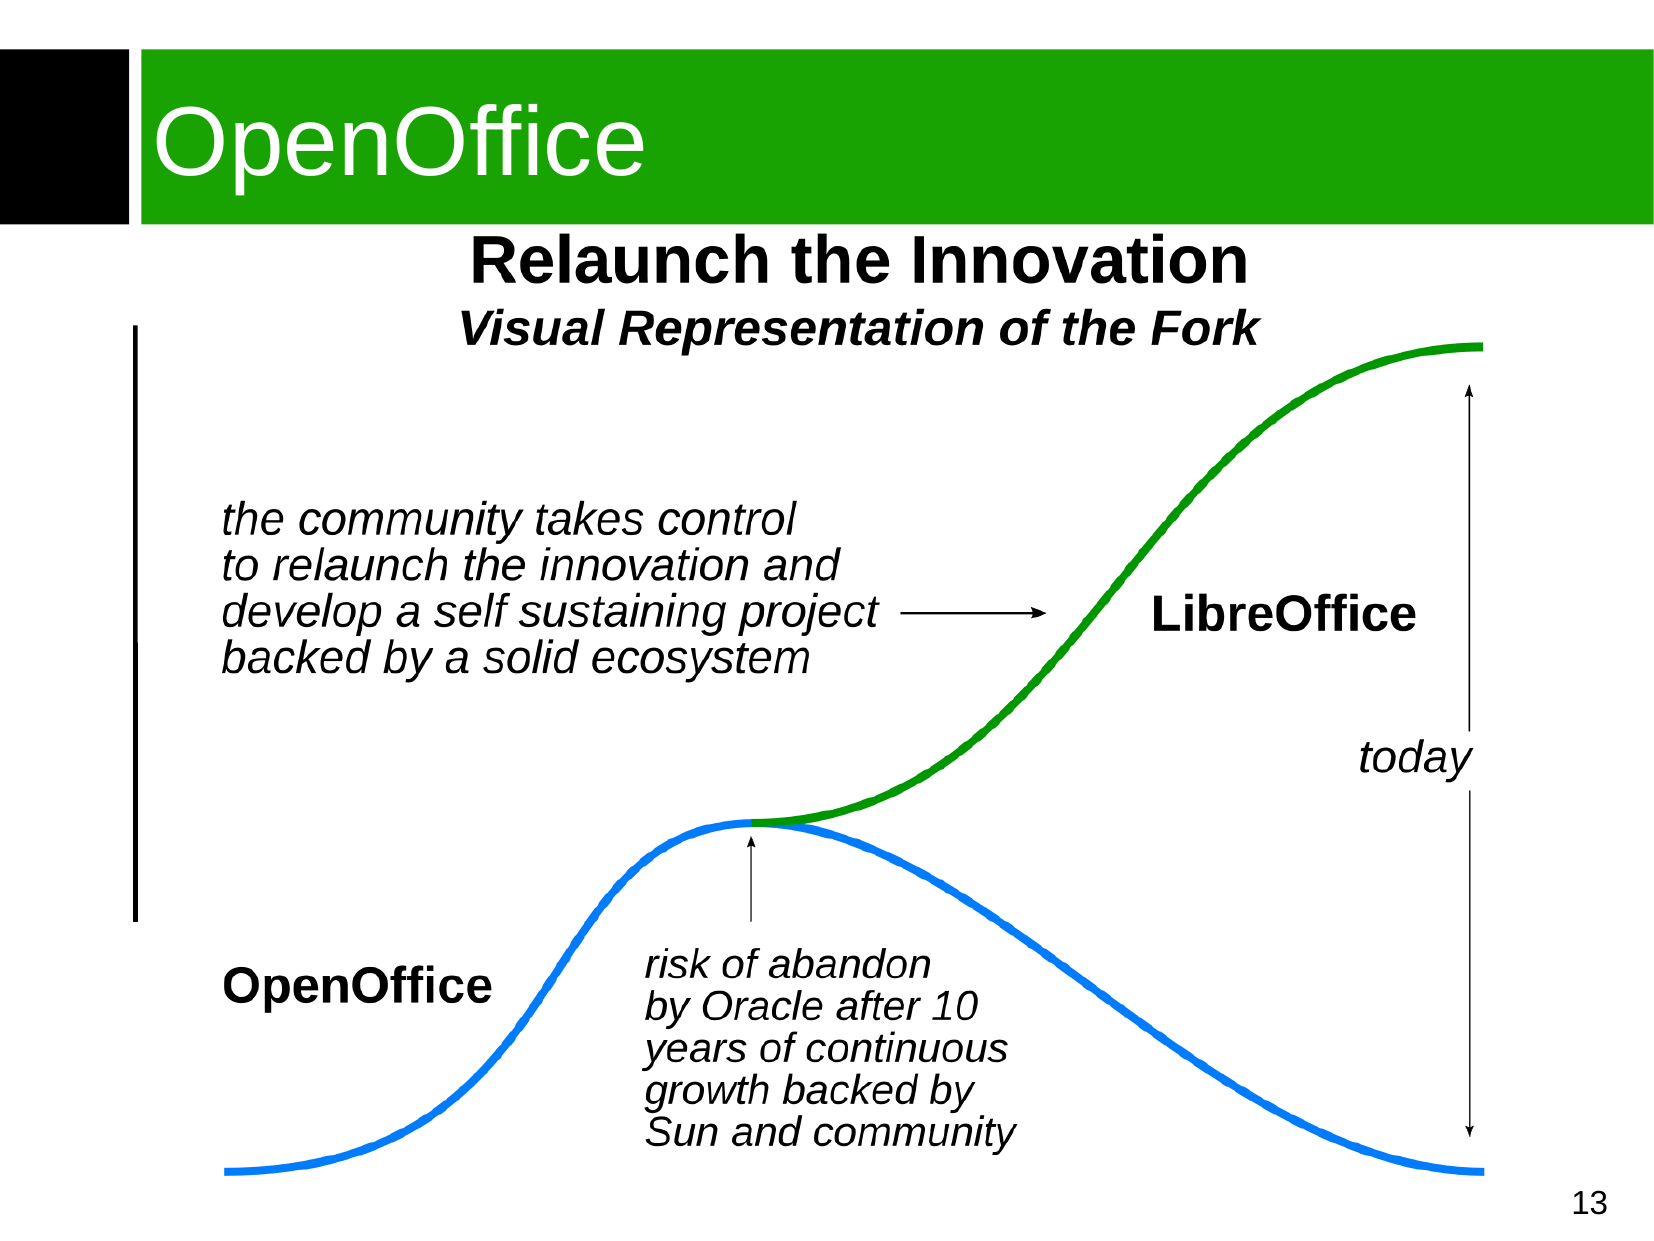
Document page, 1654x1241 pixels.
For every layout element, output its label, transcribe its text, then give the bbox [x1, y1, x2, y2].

picture [183, 204, 1526, 1211]
title OpenOffice [152, 72, 1654, 211]
